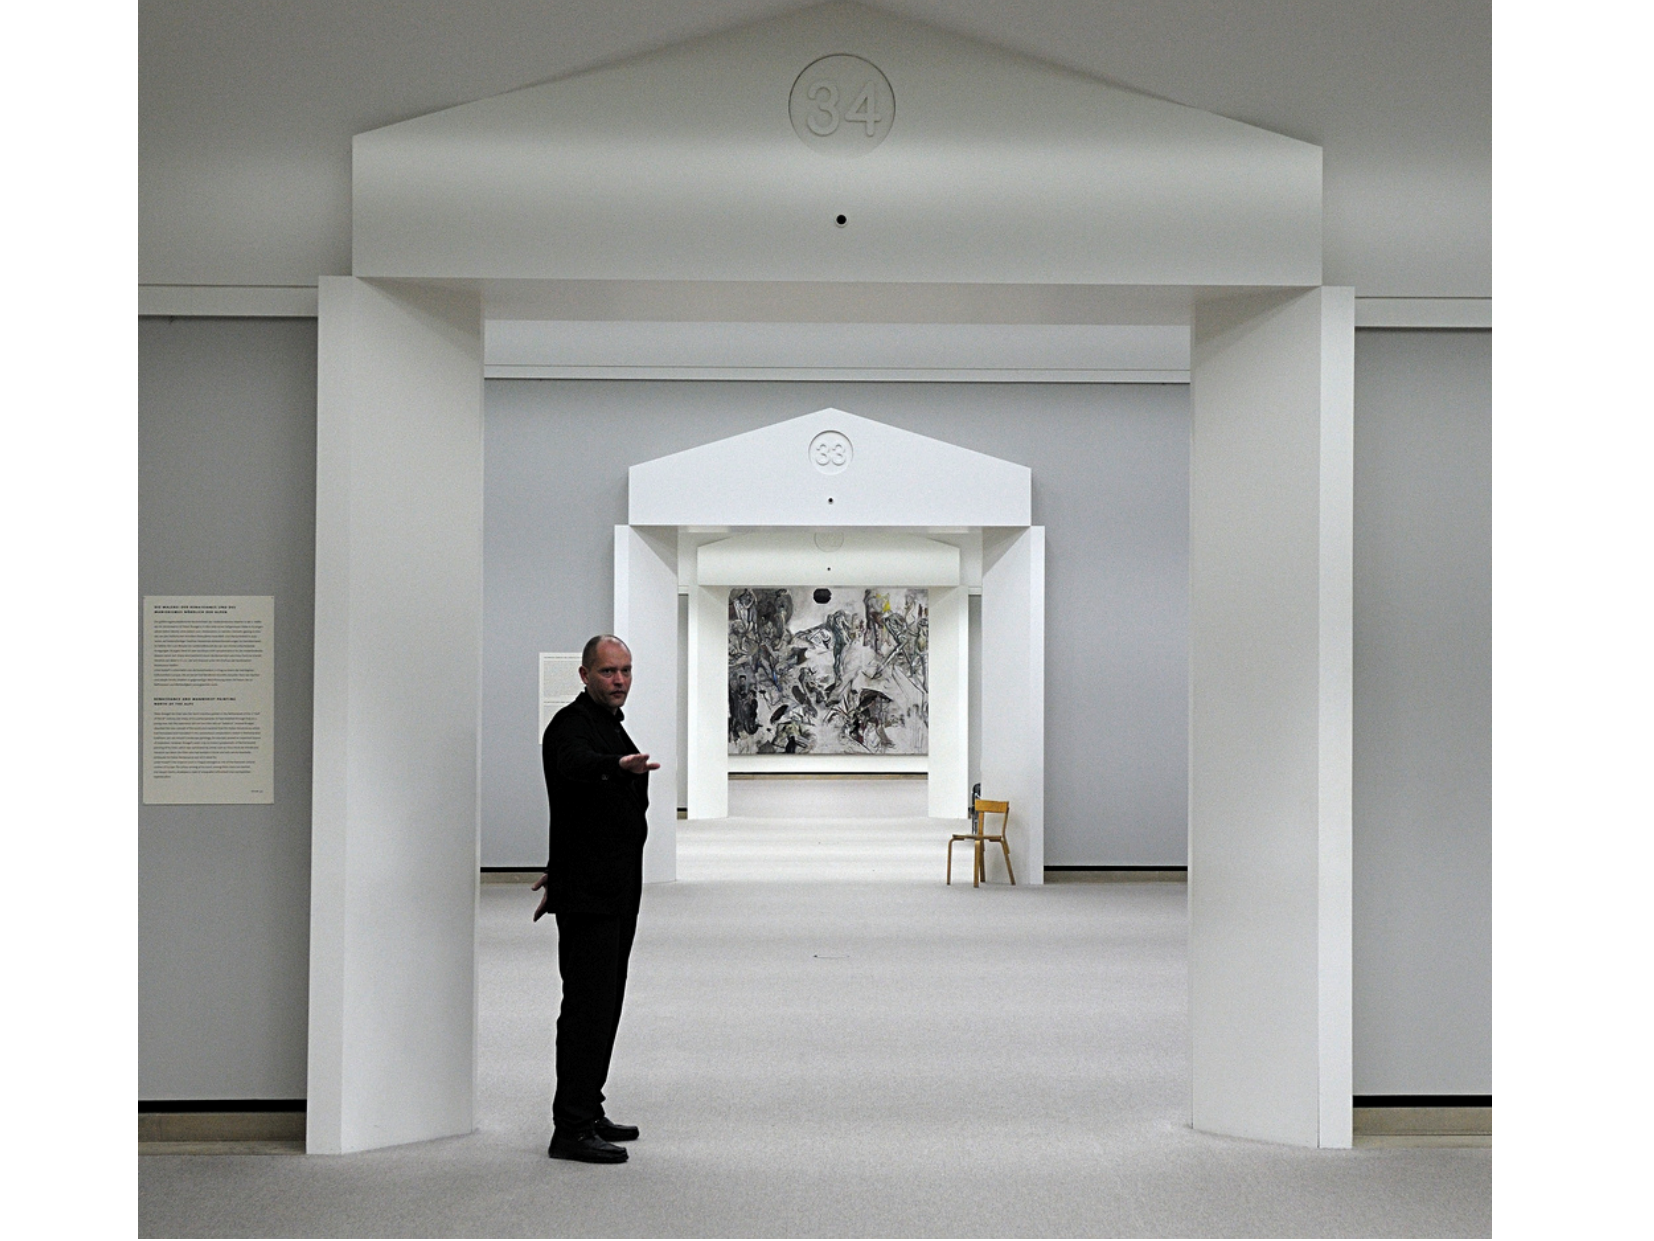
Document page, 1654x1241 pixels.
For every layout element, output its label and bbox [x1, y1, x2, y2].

picture [138, 0, 1492, 1239]
